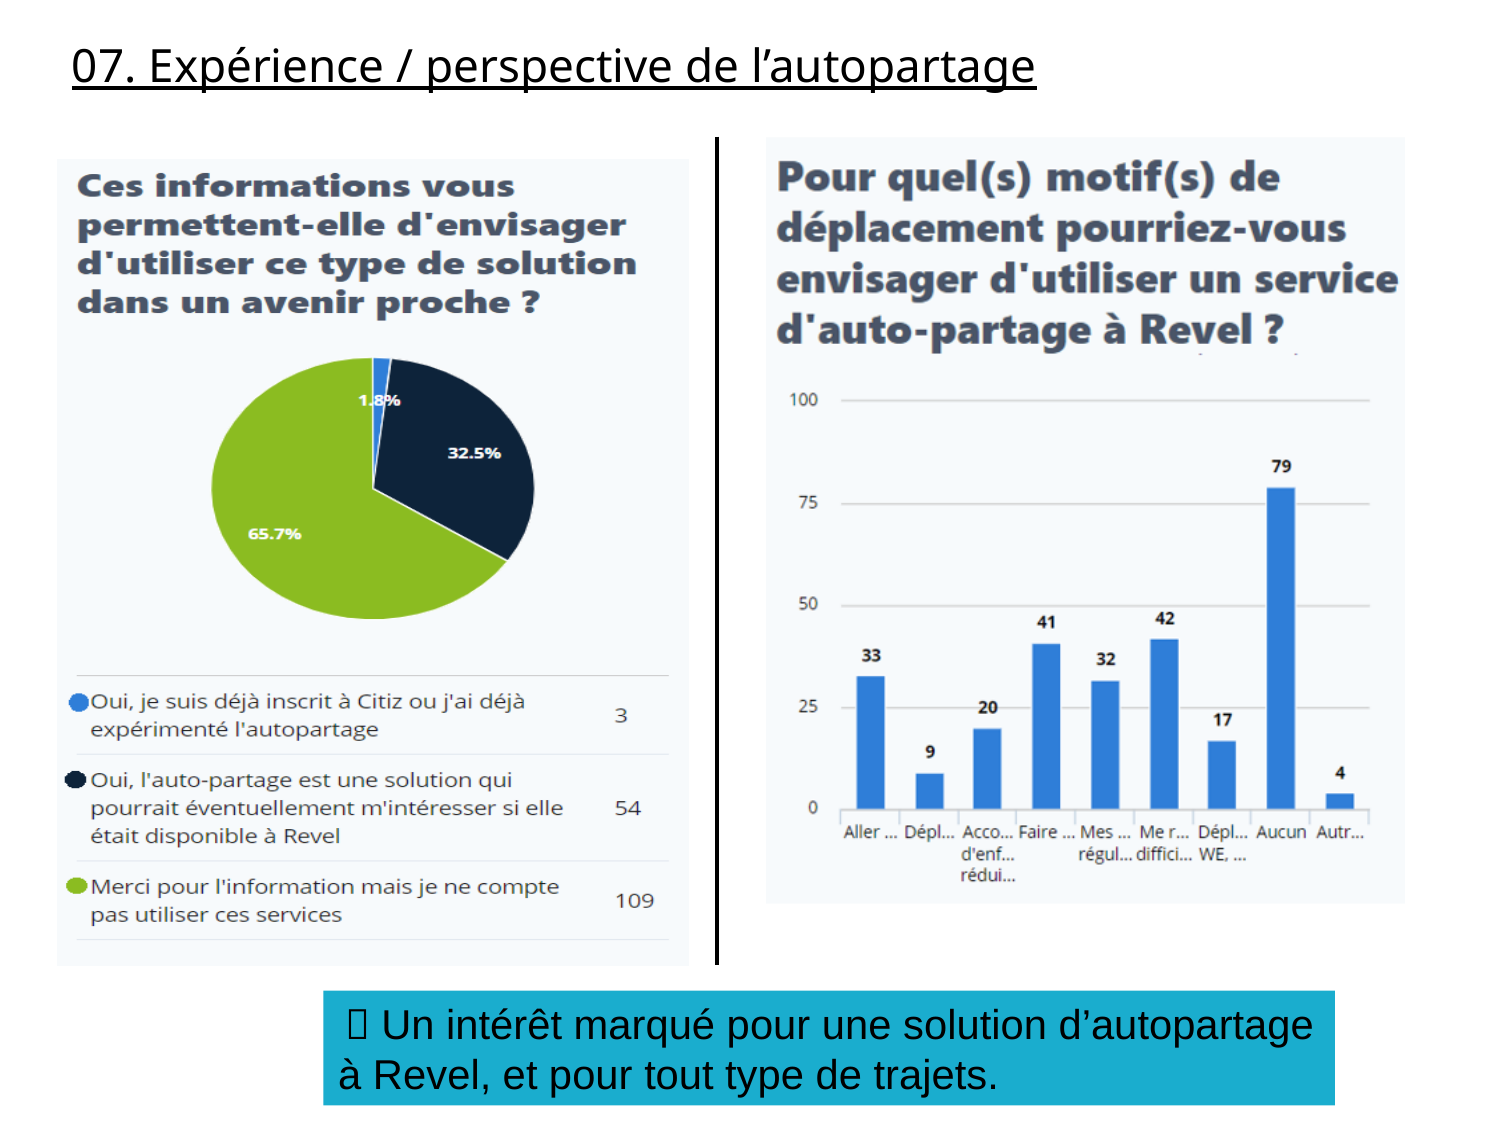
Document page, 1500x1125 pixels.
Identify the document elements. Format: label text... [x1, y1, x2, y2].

text_box 07. Expérience / perspective de l’autopartage [57, 29, 1390, 145]
text_box  Un intérêt marqué pour une solution d’autopartage à Revel, et pour tout type de trajets. [323, 990, 1335, 1106]
picture [57, 159, 689, 966]
picture [766, 136, 1405, 908]
